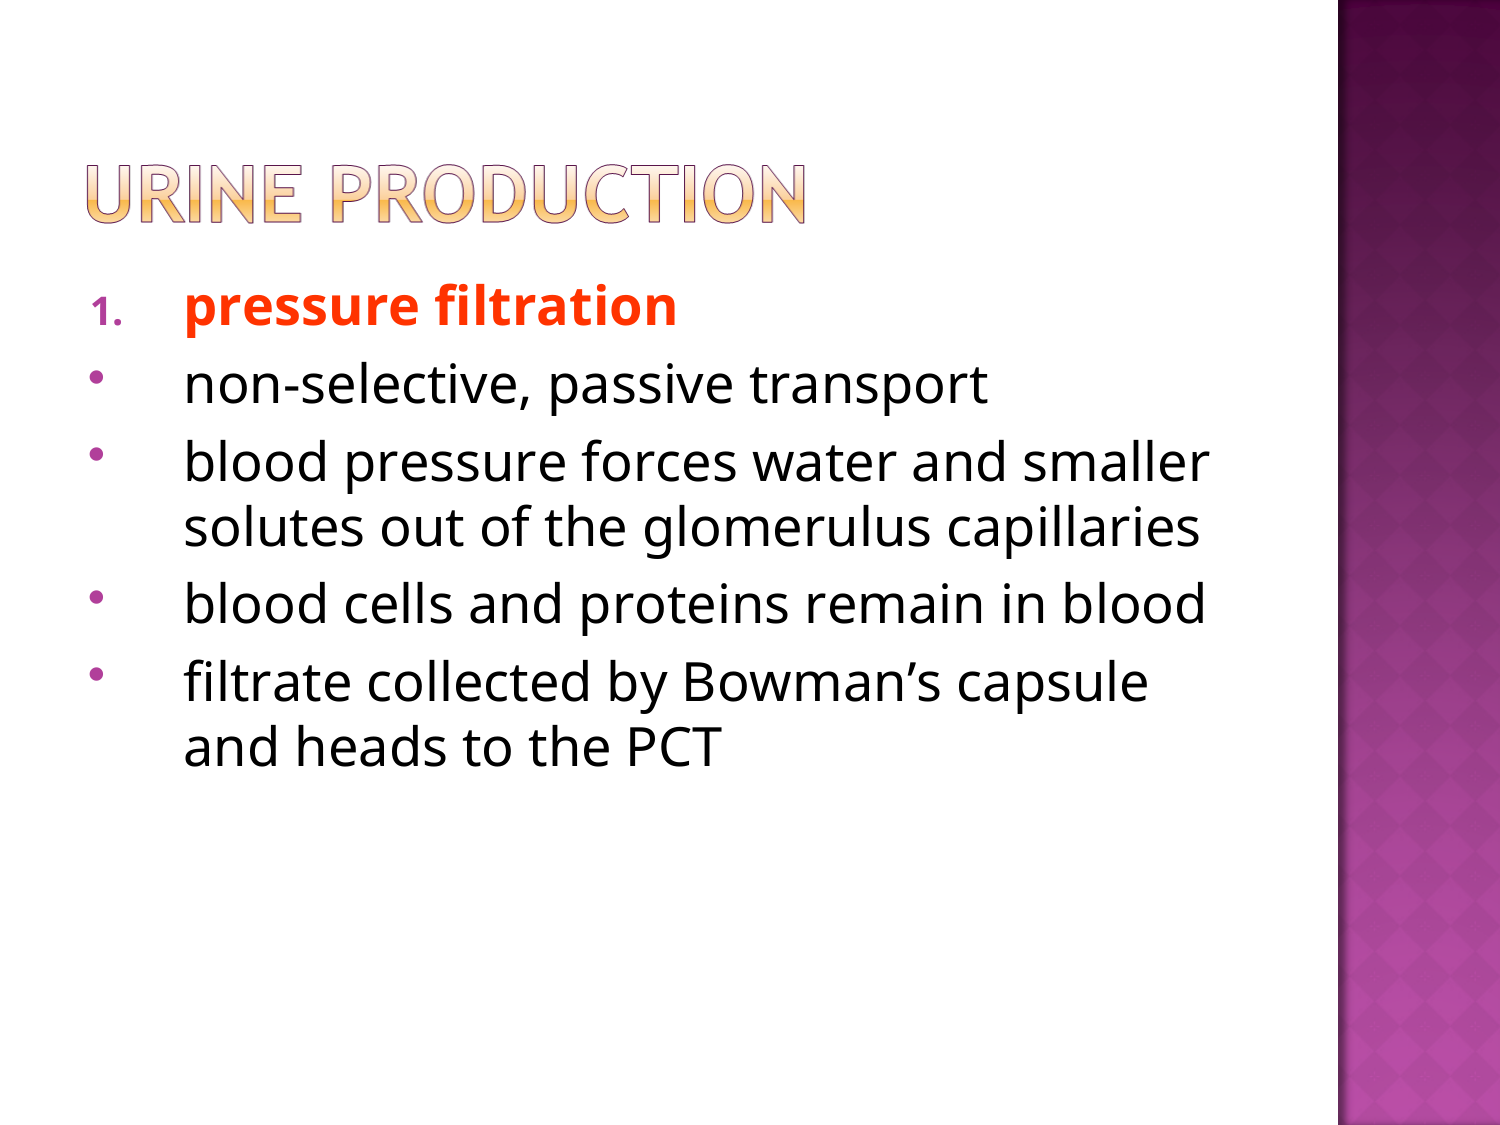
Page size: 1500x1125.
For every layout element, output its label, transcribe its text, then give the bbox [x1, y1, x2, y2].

picture [1337, 0, 1500, 1125]
text_box [34, 52, 1265, 241]
list pressure filtration non-selective, passive transport blood pressure forces water and smaller solutes out of the glomerulus capillaries blood cells and proteins remain in blood filtrate collected by Bowman’s capsule and heads to the PCT [75, 263, 1263, 1060]
